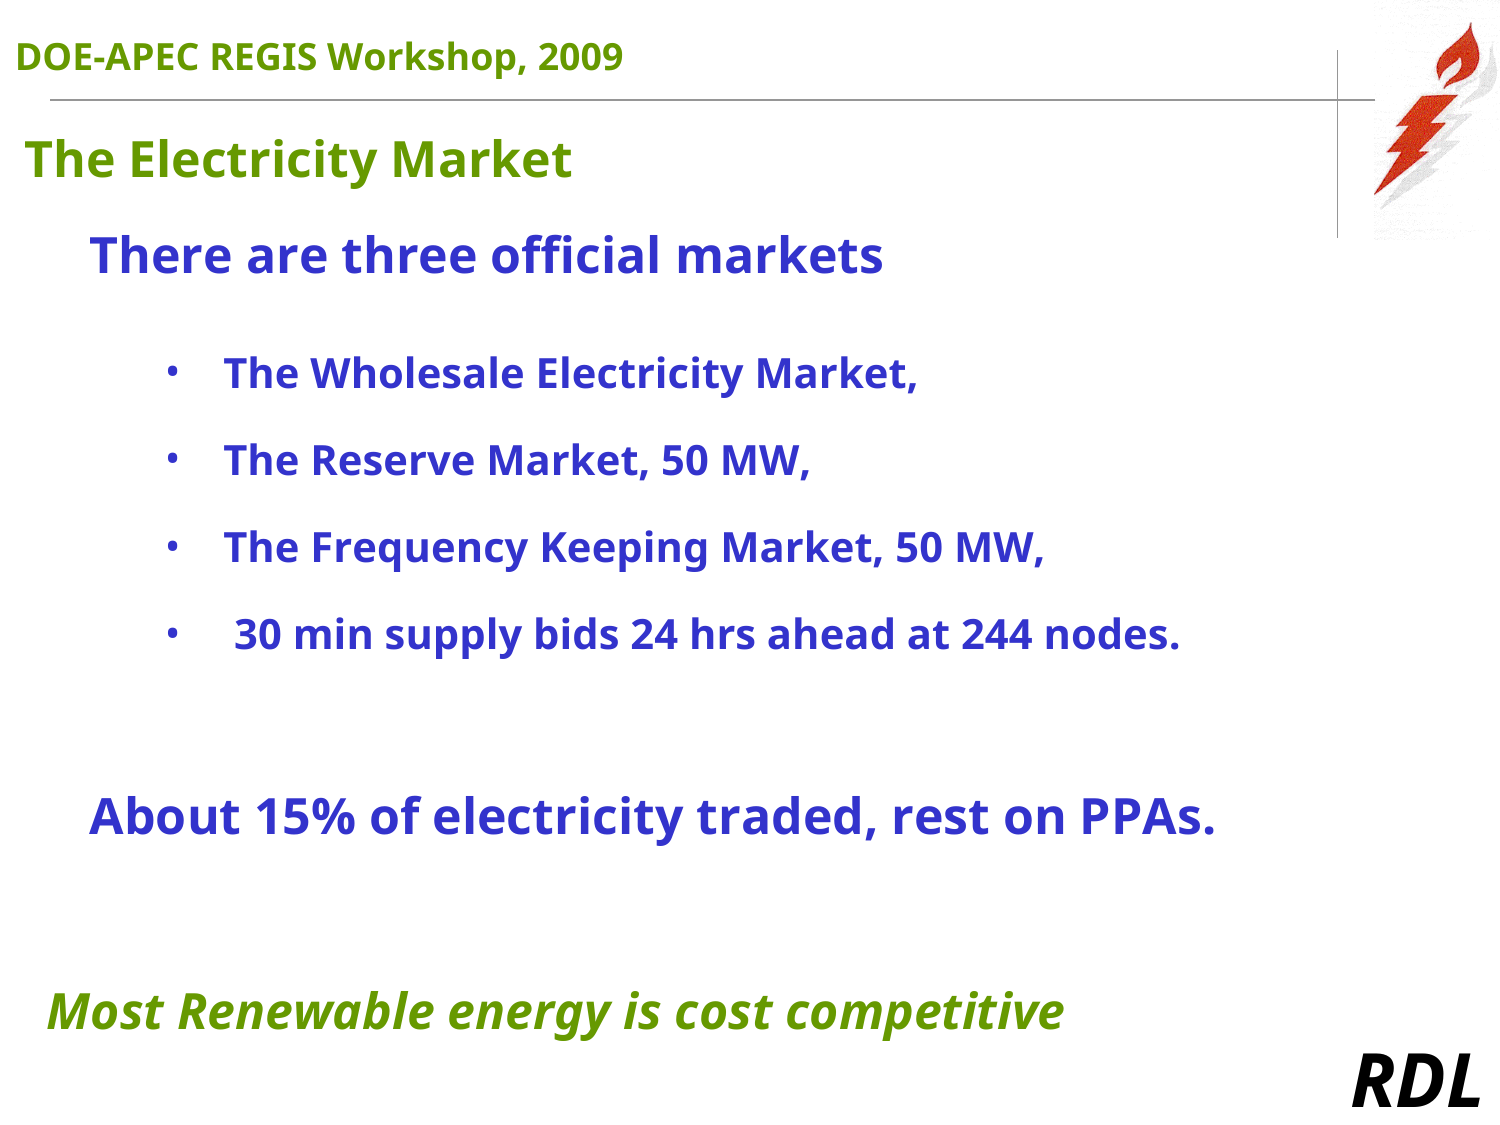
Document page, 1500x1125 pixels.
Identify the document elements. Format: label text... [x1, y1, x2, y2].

picture [1374, 0, 1500, 101]
text_box DOE-APEC REGIS Workshop, 2009 [0, 24, 1401, 101]
text_box The Electricity Market There are three official markets The Wholesale Electricity Market, The Reserve Market, 50 MW, The Frequency Keeping Market, 50 MW, 30 min supply bids 24 hrs ahead at 244 nodes. About 15% of electricity traded, rest on PPAs. Most Renewable energy is cost competitive [0, 101, 1500, 1125]
